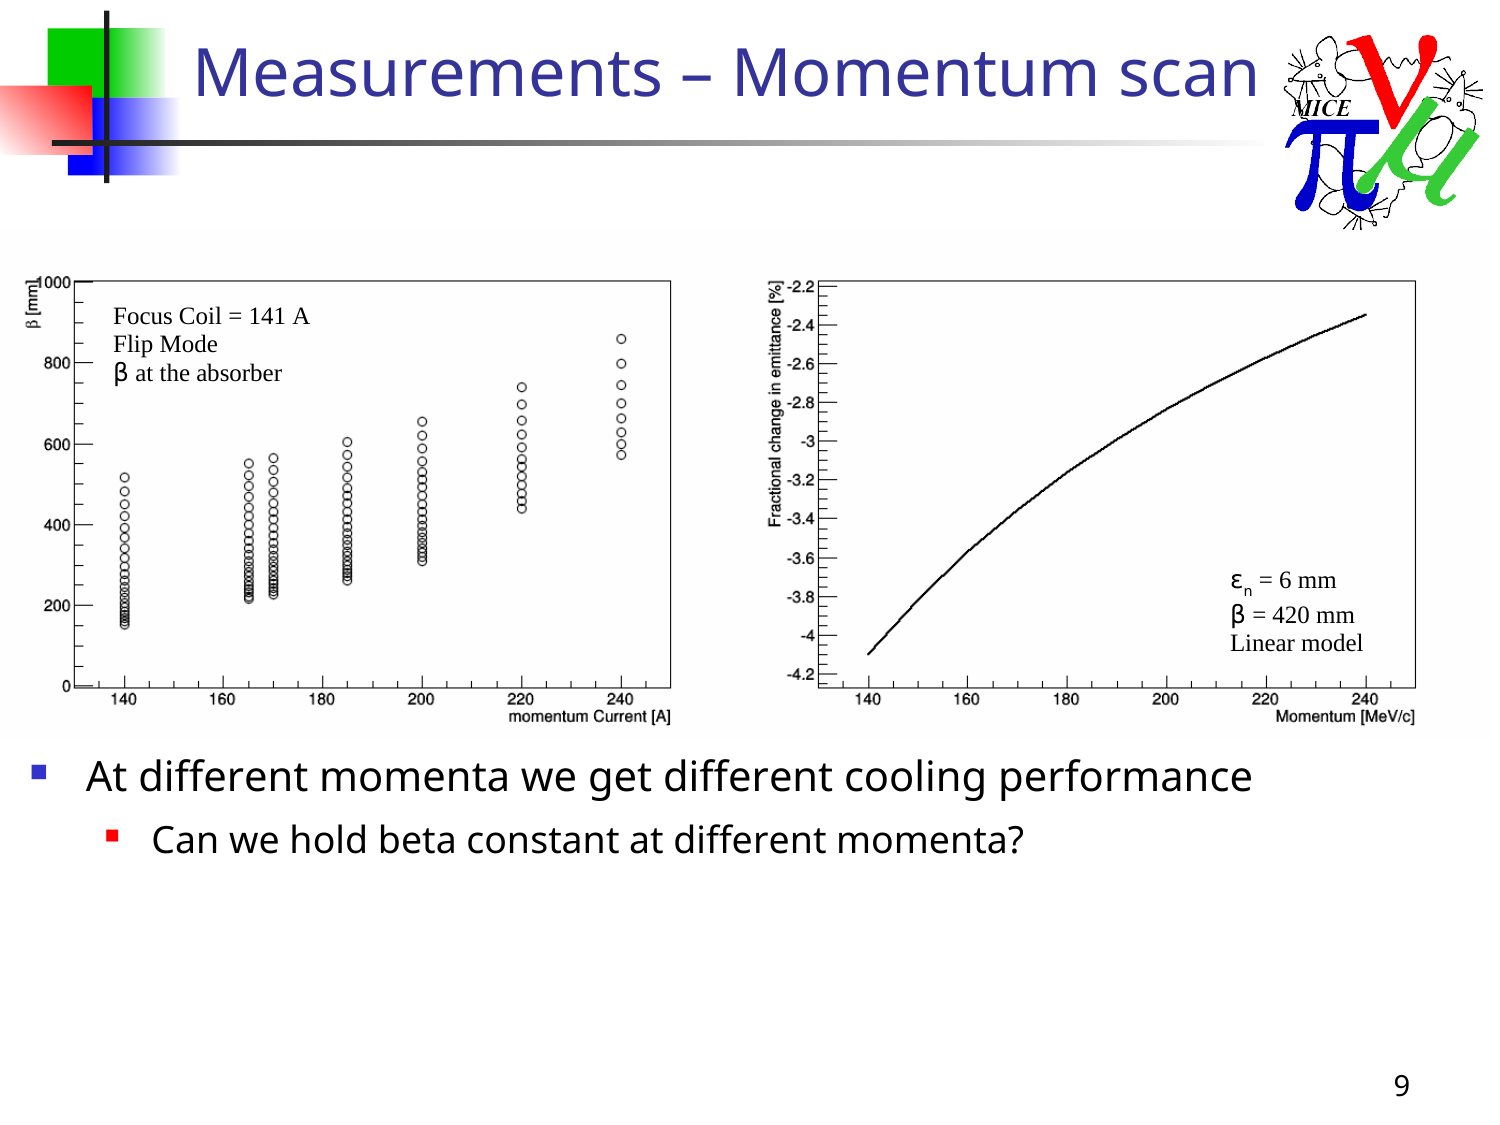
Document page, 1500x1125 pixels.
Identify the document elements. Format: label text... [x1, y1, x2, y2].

text_box εn = 6 mm β = 420 mm Linear model [1215, 557, 1389, 672]
list At different momenta we get different cooling performance Can we hold beta constant at different momenta? [29, 746, 1465, 1004]
picture [0, 5, 1500, 739]
text_box Focus Coil = 141 A Flip Mode β at the absorber [98, 295, 324, 396]
title Measurements – Momentum scan [191, 0, 1300, 164]
